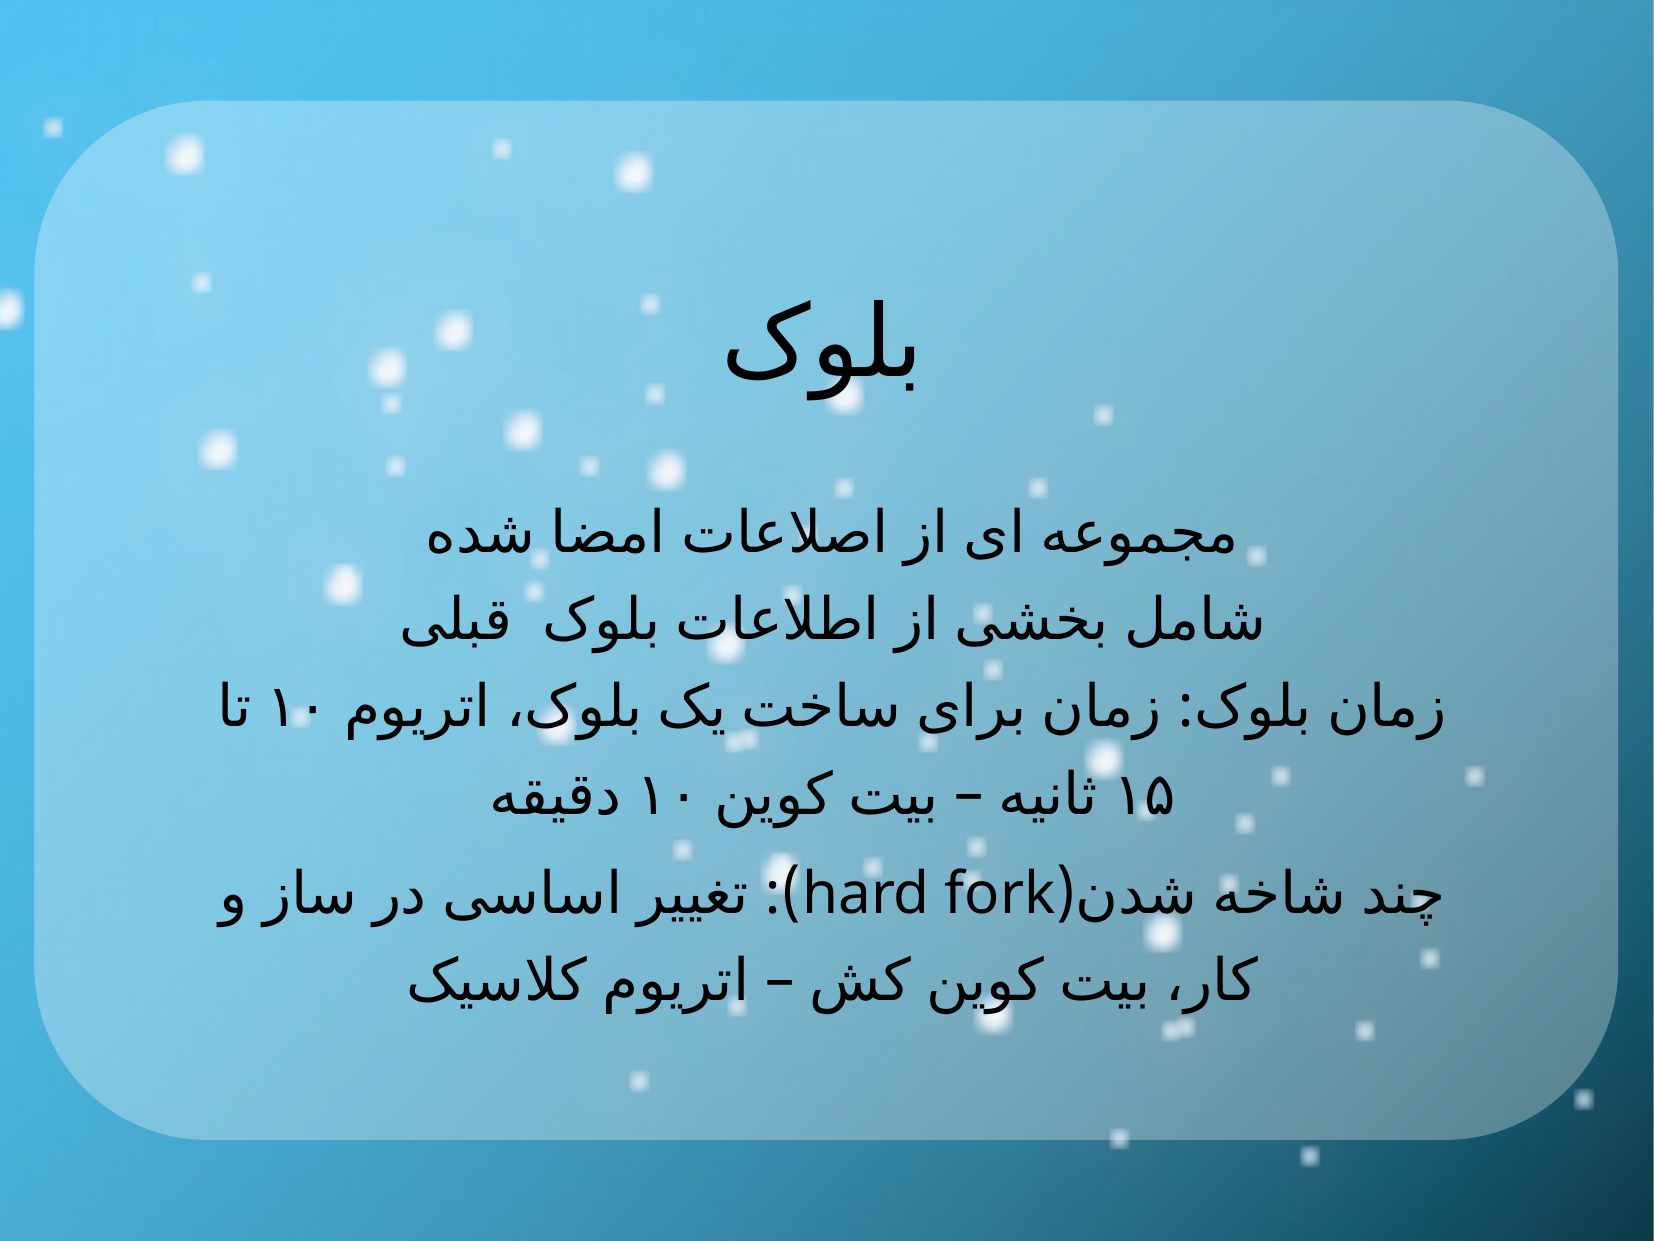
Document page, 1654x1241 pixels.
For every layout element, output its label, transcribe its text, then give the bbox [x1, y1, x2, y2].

picture [0, 0, 1654, 1241]
text_box مجموعه ای از اصلاعات امضا شده شامل بخشی از اطلاعات بلوک قبلی زمان بلوک: زمان برای ساخت یک بلوک، اتریوم ۱۰ تا ۱۵ ثانیه – بیت کوین ۱۰ دقیقه چند شاخه شدن(hard fork): تغییر اساسی در ساز و کار، بیت کوین کش – اتریوم کلاسیک [174, 466, 1491, 1047]
title بلوک [78, 248, 1567, 456]
